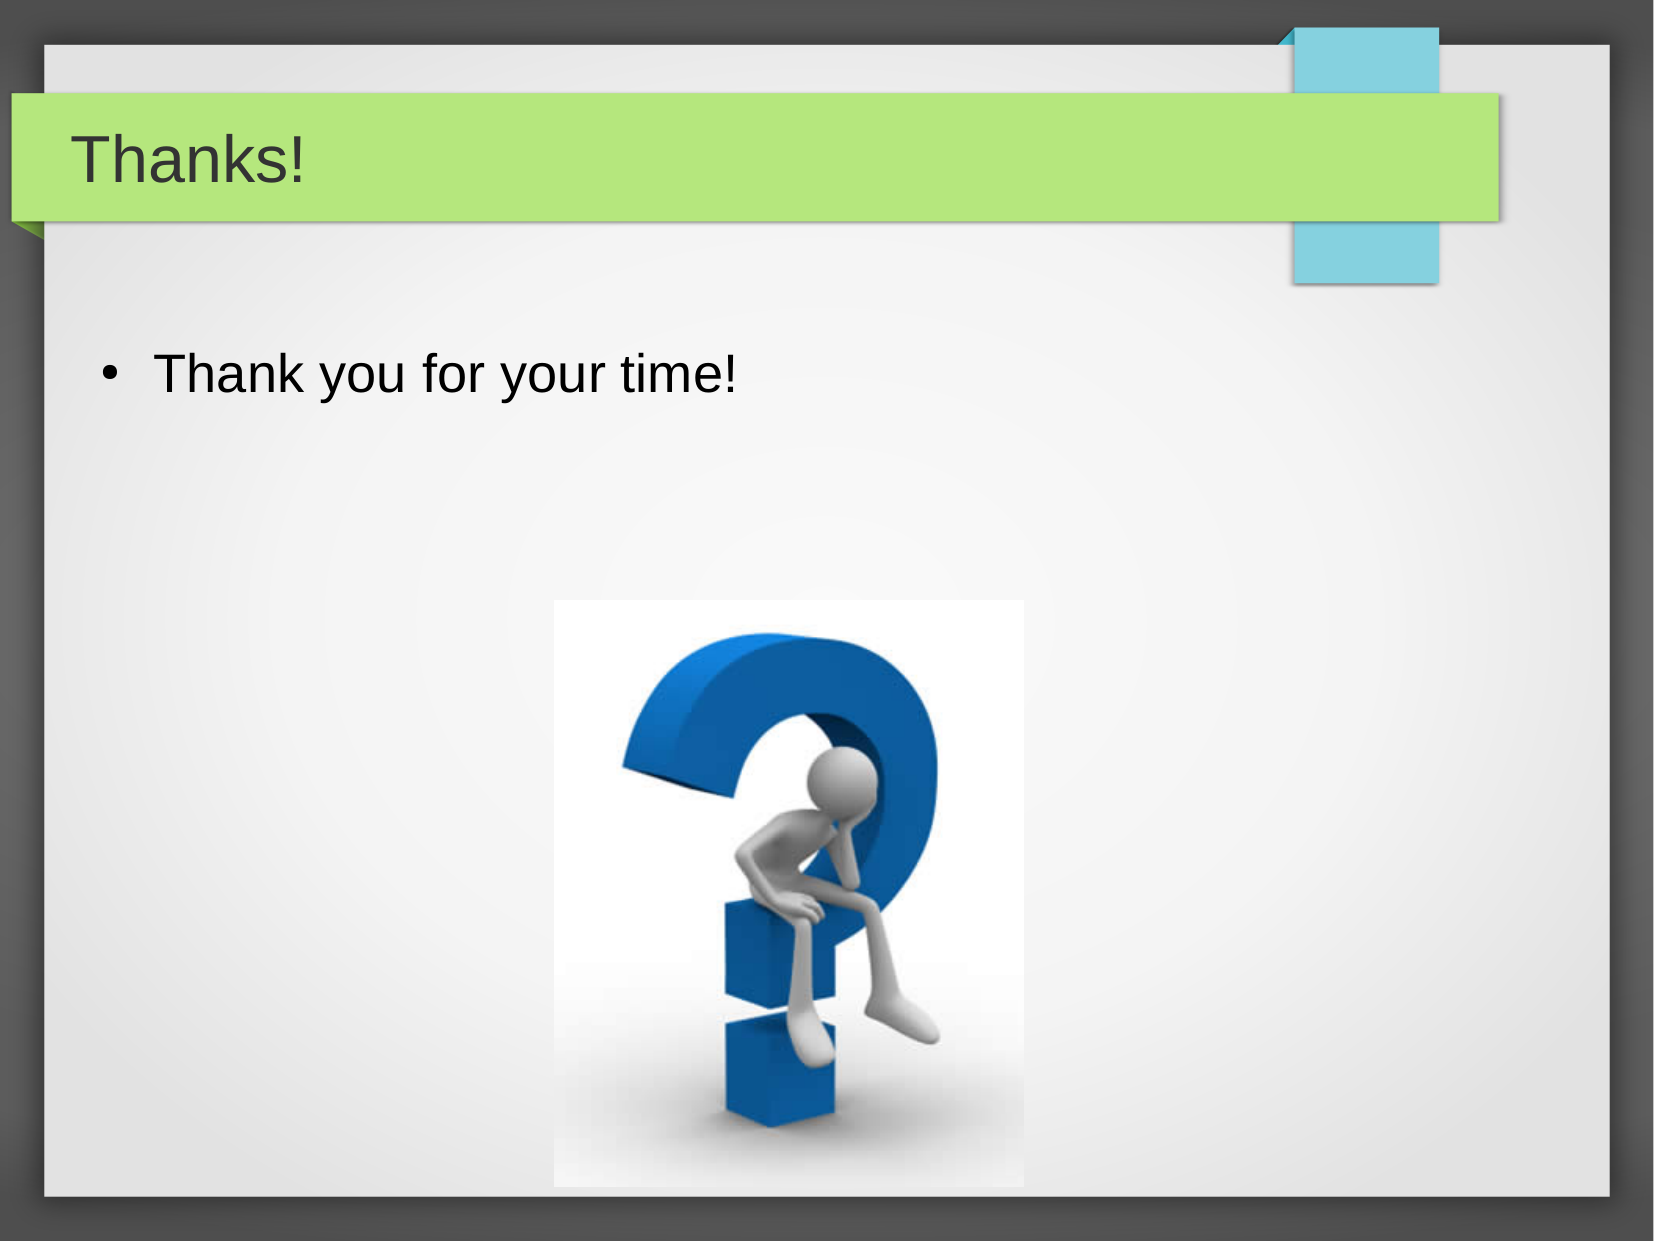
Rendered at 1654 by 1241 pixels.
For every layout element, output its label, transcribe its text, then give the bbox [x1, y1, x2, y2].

title Thanks! [70, 106, 1229, 213]
list Thank you for your time! [82, 343, 1538, 1063]
picture [0, 0, 1654, 1241]
